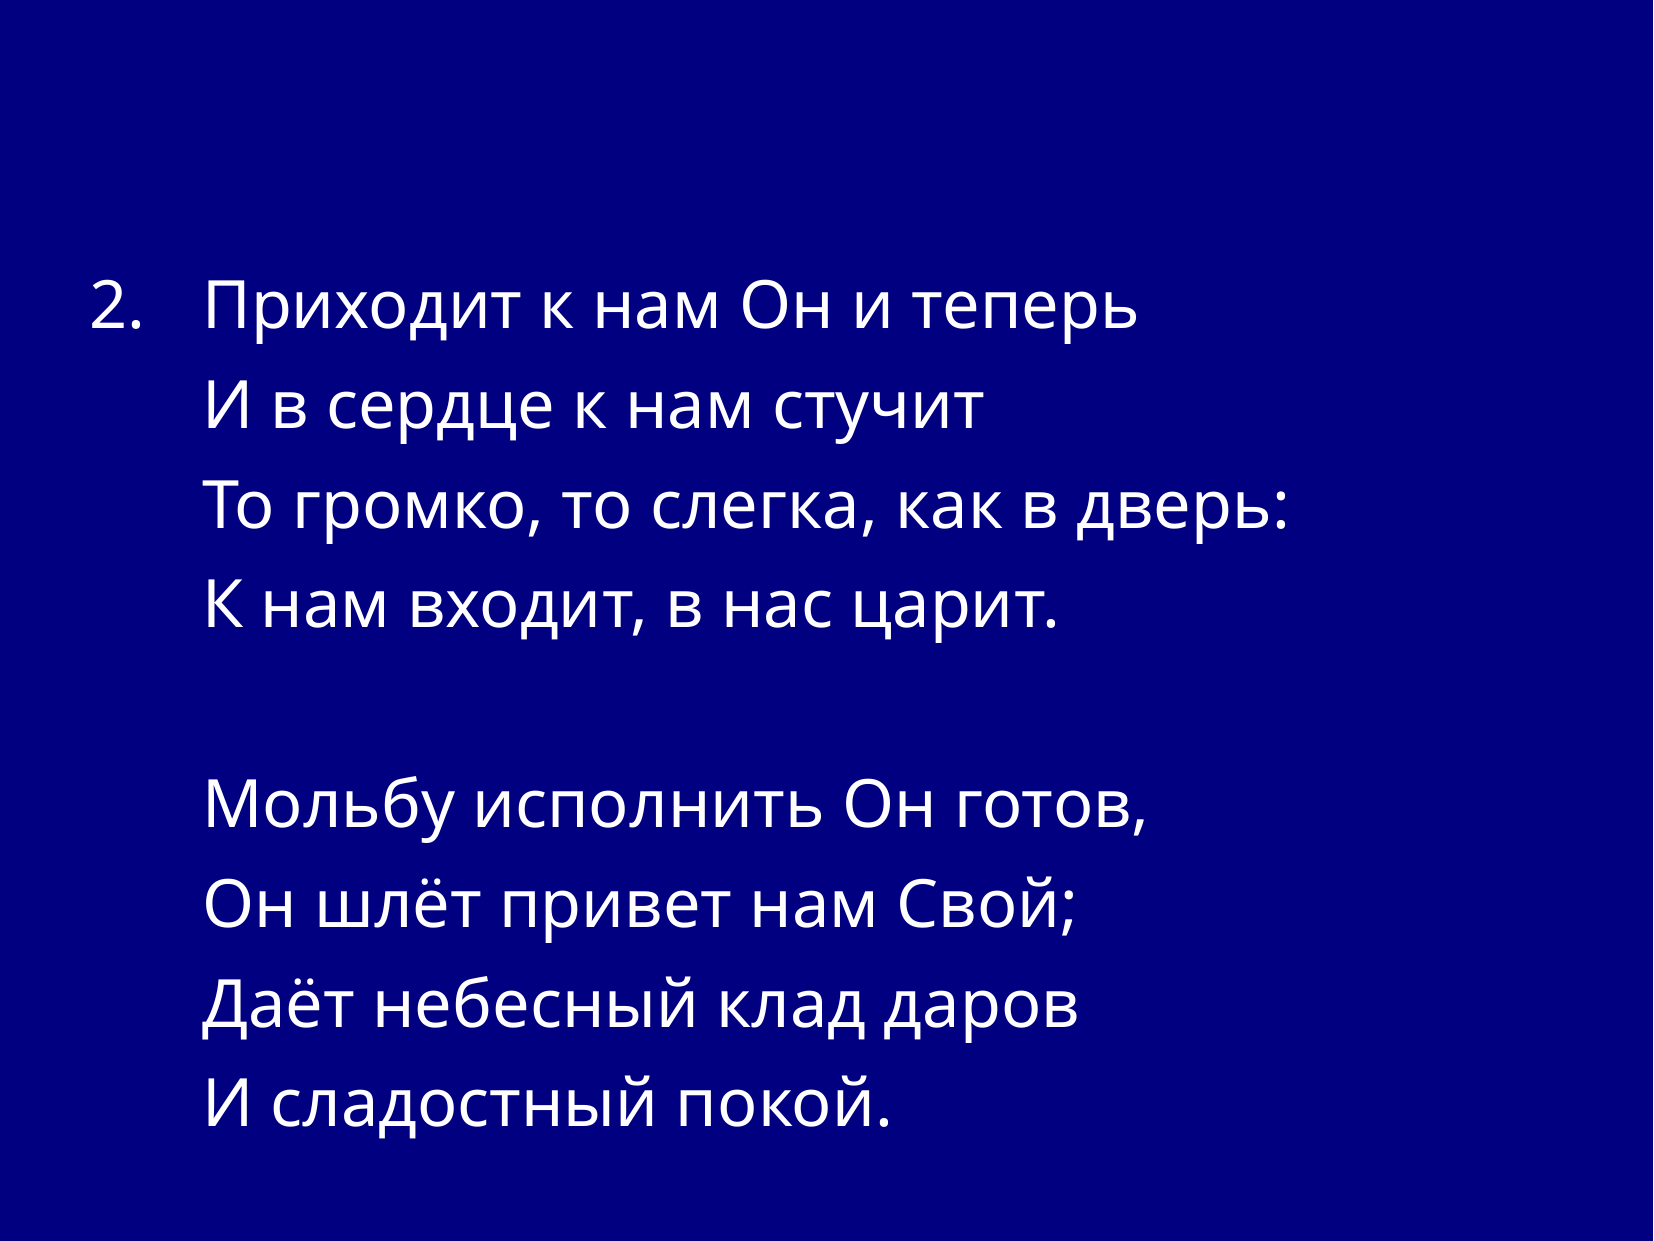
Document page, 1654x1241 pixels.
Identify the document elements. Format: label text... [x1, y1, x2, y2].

text_box 2. Приходит к нам Он и теперь И в сердце к нам стучит То громко, то слегка, как в дверь: К нам входит, в нас царит. Мольбу исполнить Он готов, Он шлёт привет нам Свой; Даёт небесный клад даров И сладостный покой. [75, 150, 1576, 1163]
